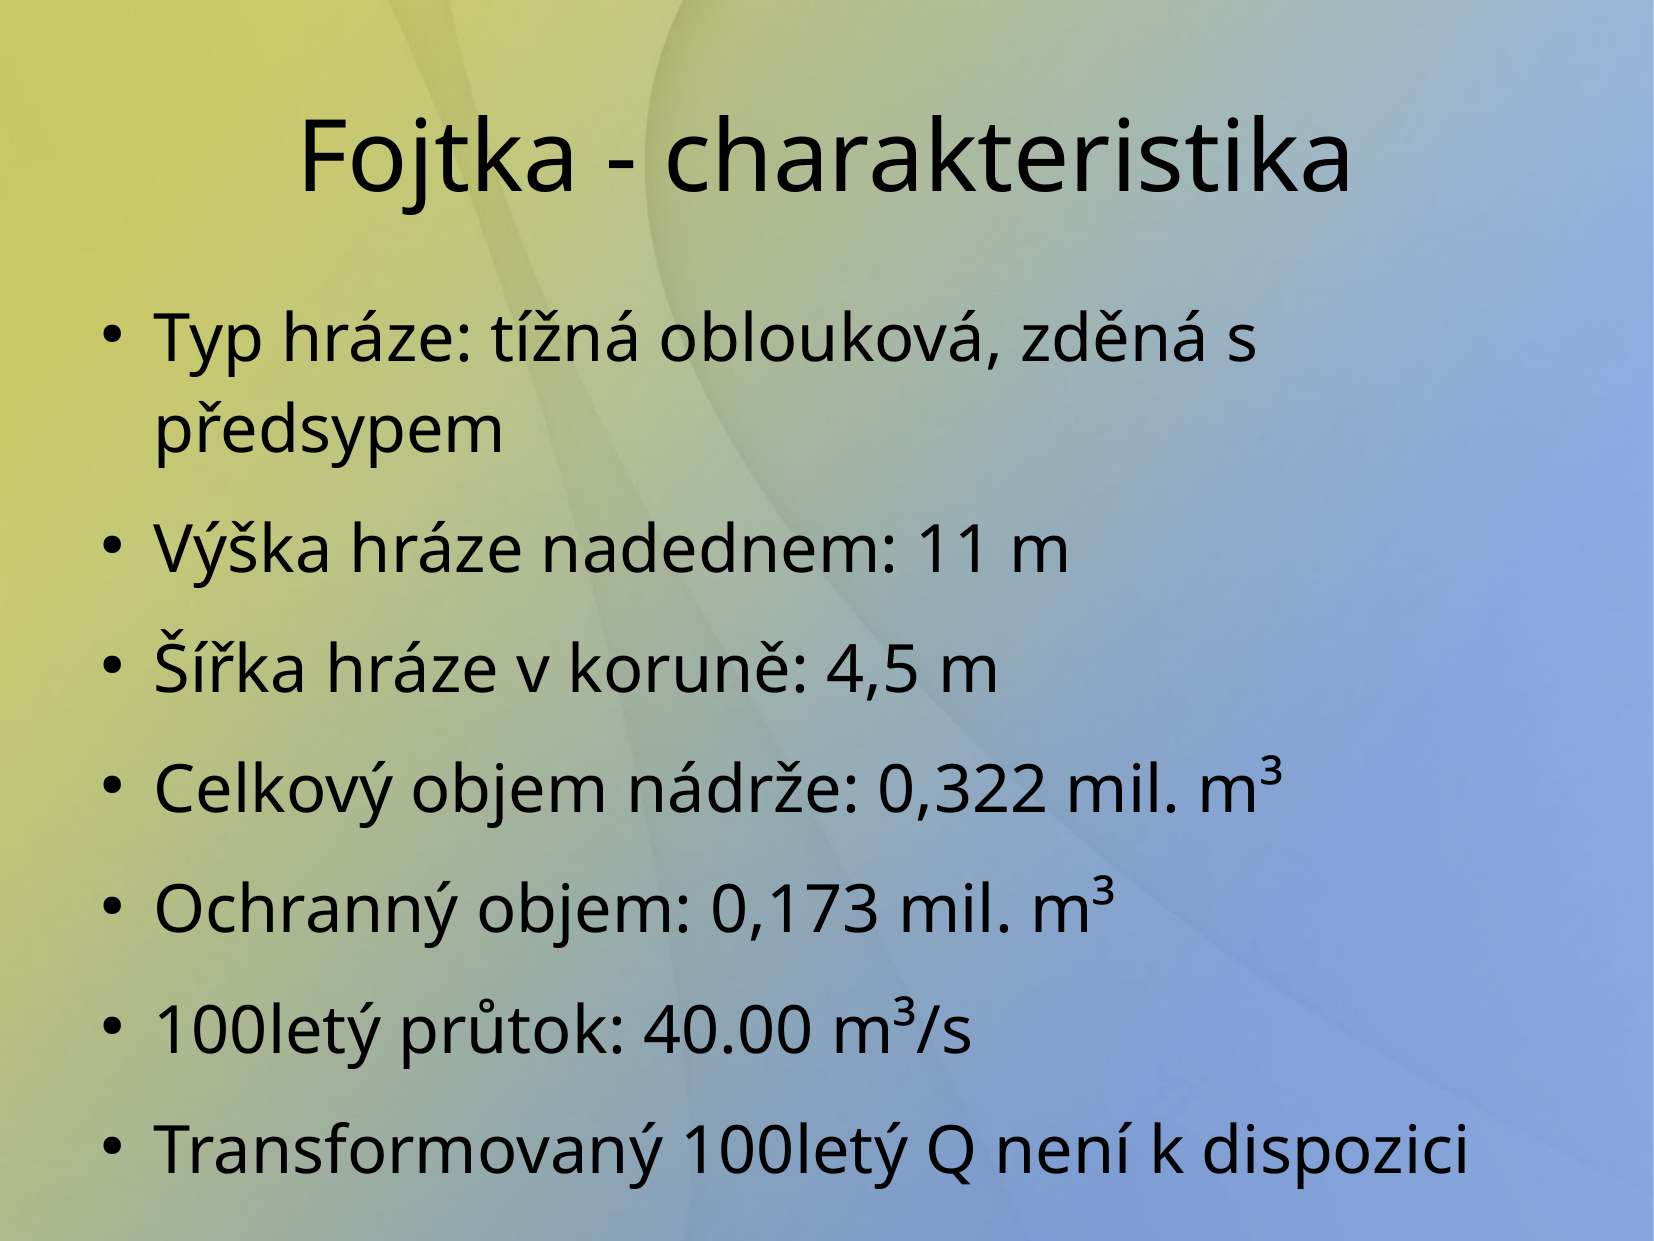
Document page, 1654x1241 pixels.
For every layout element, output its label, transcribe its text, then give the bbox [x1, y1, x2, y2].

picture [0, 0, 1654, 1241]
title Fojtka - charakteristika [82, 49, 1571, 257]
list Typ hráze: tížná oblouková, zděná s předsypem Výška hráze nadednem: 11 m Šířka hráze v koruně: 4,5 m Celkový objem nádrže: 0,322 mil. m³ Ochranný objem: 0,173 mil. m³ 100letý průtok: 40.00 m³/s Transformovaný 100letý Q není k dispozici [82, 290, 1571, 1196]
